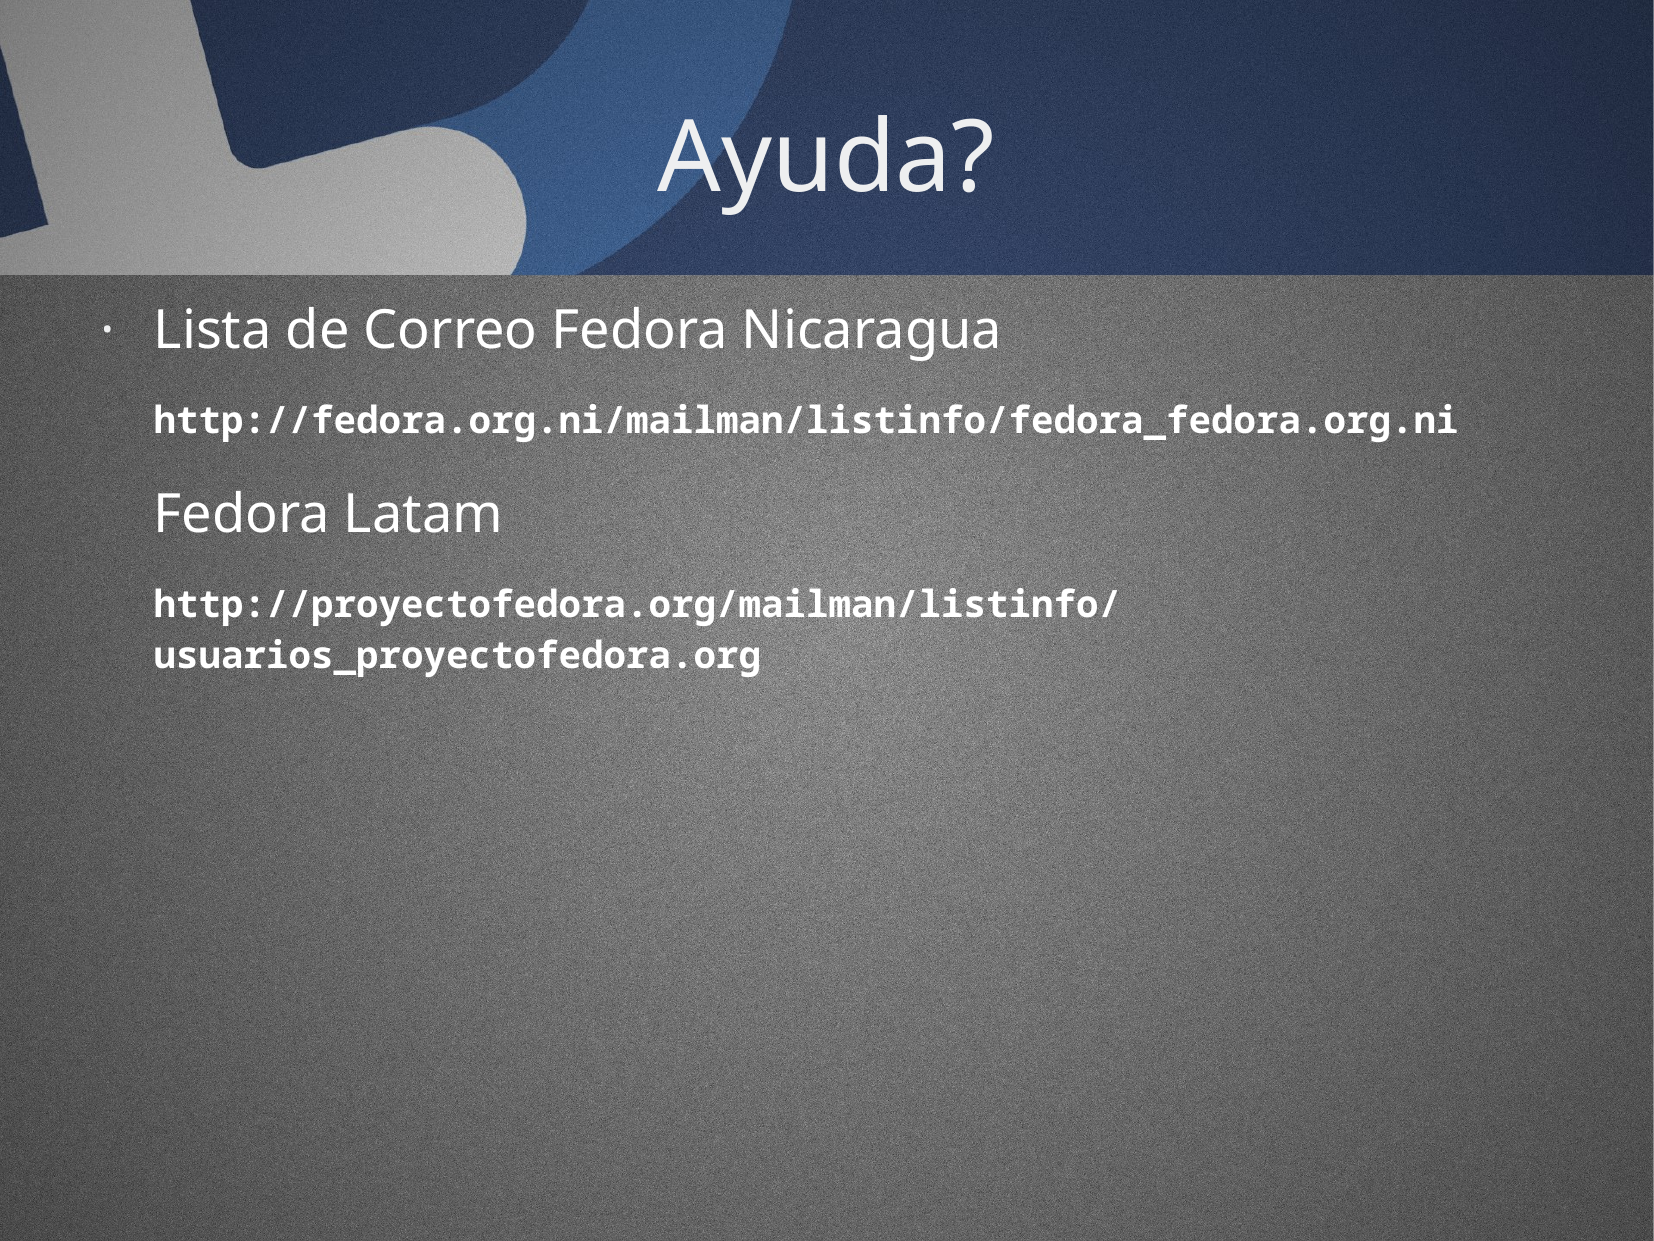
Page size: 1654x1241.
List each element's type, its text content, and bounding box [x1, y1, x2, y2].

list Lista de Correo Fedora Nicaragua http://fedora.org.ni/mailman/listinfo/fedora_fedora.org.ni Fedora Latam http://proyectofedora.org/mailman/listinfo/usuarios_proyectofedora.org [82, 290, 1571, 1010]
picture [0, 0, 1654, 1241]
title Ayuda? [82, 49, 1571, 257]
